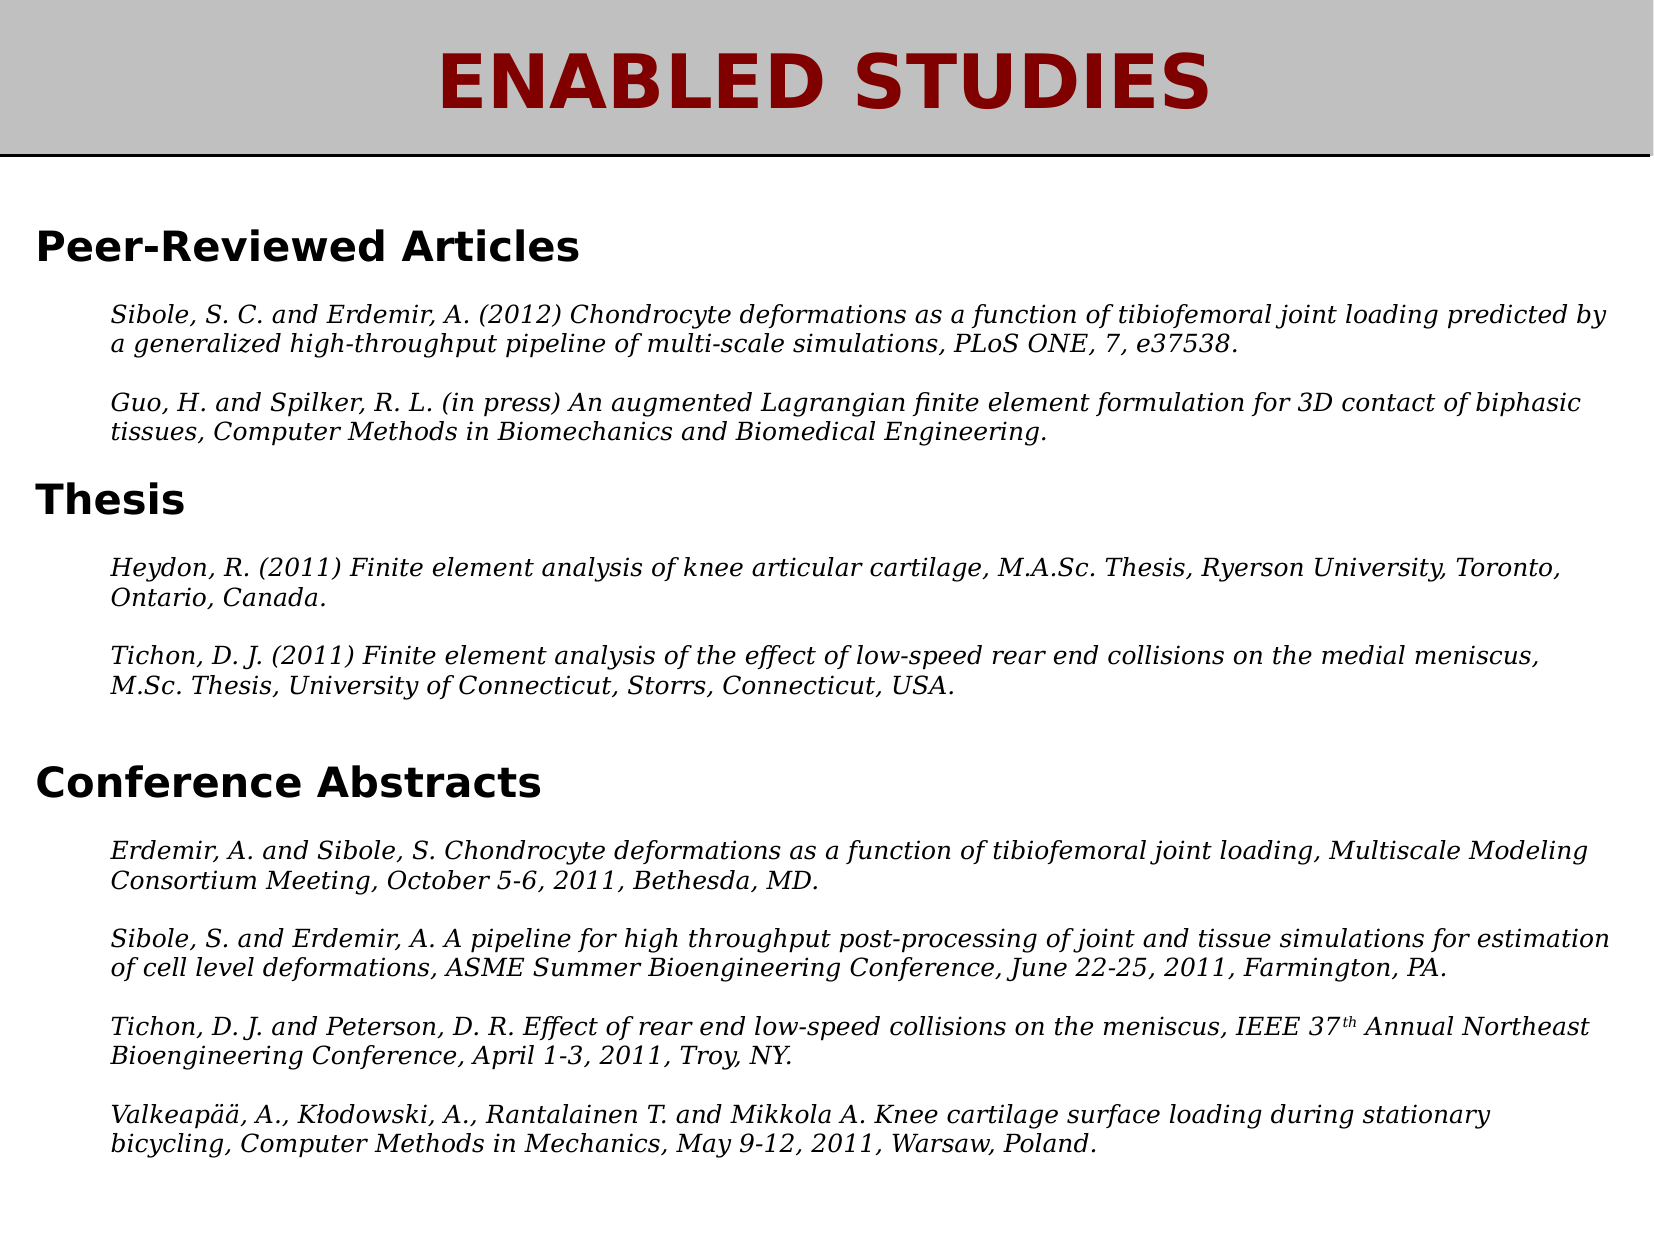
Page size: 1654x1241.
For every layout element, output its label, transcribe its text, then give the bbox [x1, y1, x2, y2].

text_box Peer-Reviewed Articles Sibole, S. C. and Erdemir, A. (2012) Chondrocyte deformations as a function of tibiofemoral joint loading predicted by a generalized high-throughput pipeline of multi-scale simulations, PLoS ONE, 7, e37538. Guo, H. and Spilker, R. L. (in press) An augmented Lagrangian finite element formulation for 3D contact of biphasic tissues, Computer Methods in Biomechanics and Biomedical Engineering. Thesis Heydon, R. (2011) Finite element analysis of knee articular cartilage, M.A.Sc. Thesis, Ryerson University, Toronto, Ontario, Canada. Tichon, D. J. (2011) Finite element analysis of the effect of low-speed rear end collisions on the medial meniscus, M.Sc. Thesis, University of Connecticut, Storrs, Connecticut, USA. Conference Abstracts Erdemir, A. and Sibole, S. Chondrocyte deformations as a function of tibiofemoral joint loading, Multiscale Modeling Consortium Meeting, October 5-6, 2011, Bethesda, MD. Sibole, S. and Erdemir, A. A pipeline for high throughput post-processing of joint and tissue simulations for estimation of cell level deformations, ASME Summer Bioengineering Conference, June 22-25, 2011, Farmington, PA. Tichon, D. J. and Peterson, D. R. Effect of rear end low-speed collisions on the meniscus, IEEE 37th Annual Northeast Bioengineering Conference, April 1-3, 2011, Troy, NY. Valkeapää, A., Kłodowski, A., Rantalainen T. and Mikkola A. Knee cartilage surface loading during stationary bicycling, Computer Methods in Mechanics, May 9-12, 2011, Warsaw, Poland. [20, 215, 1634, 1167]
text_box ENABLED STUDIES [0, 31, 1651, 134]
text_box [0, 0, 1654, 156]
